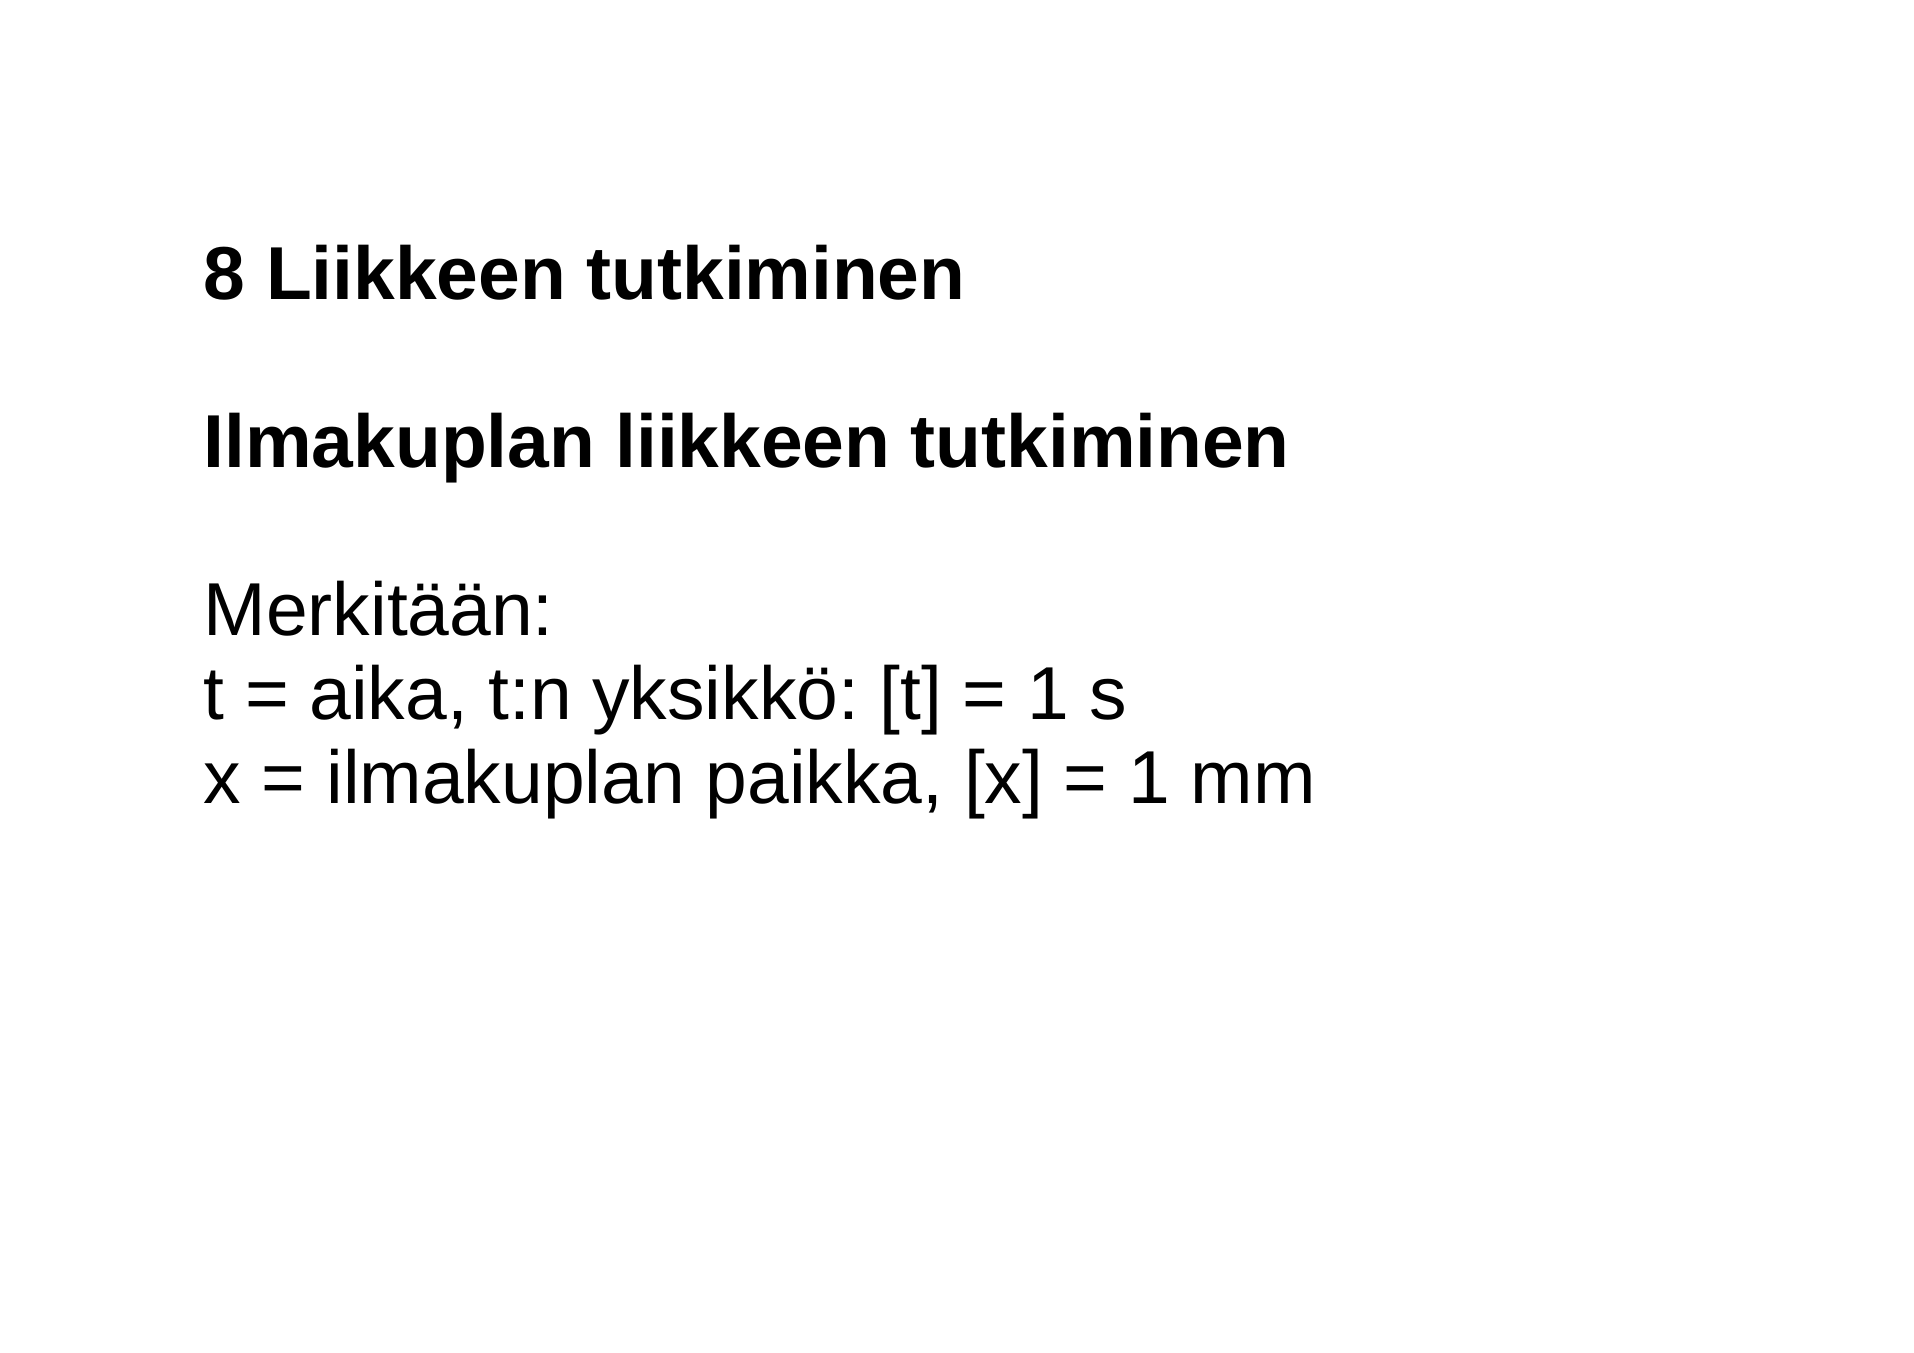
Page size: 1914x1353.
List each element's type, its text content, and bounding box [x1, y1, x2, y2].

text_box 8 Liikkeen tutkiminen Ilmakuplan liikkeen tutkiminen Merkitään: t = aika, t:n yksikkö: [t] = 1 s x = ilmakuplan paikka, [x] = 1 mm [188, 224, 1332, 912]
